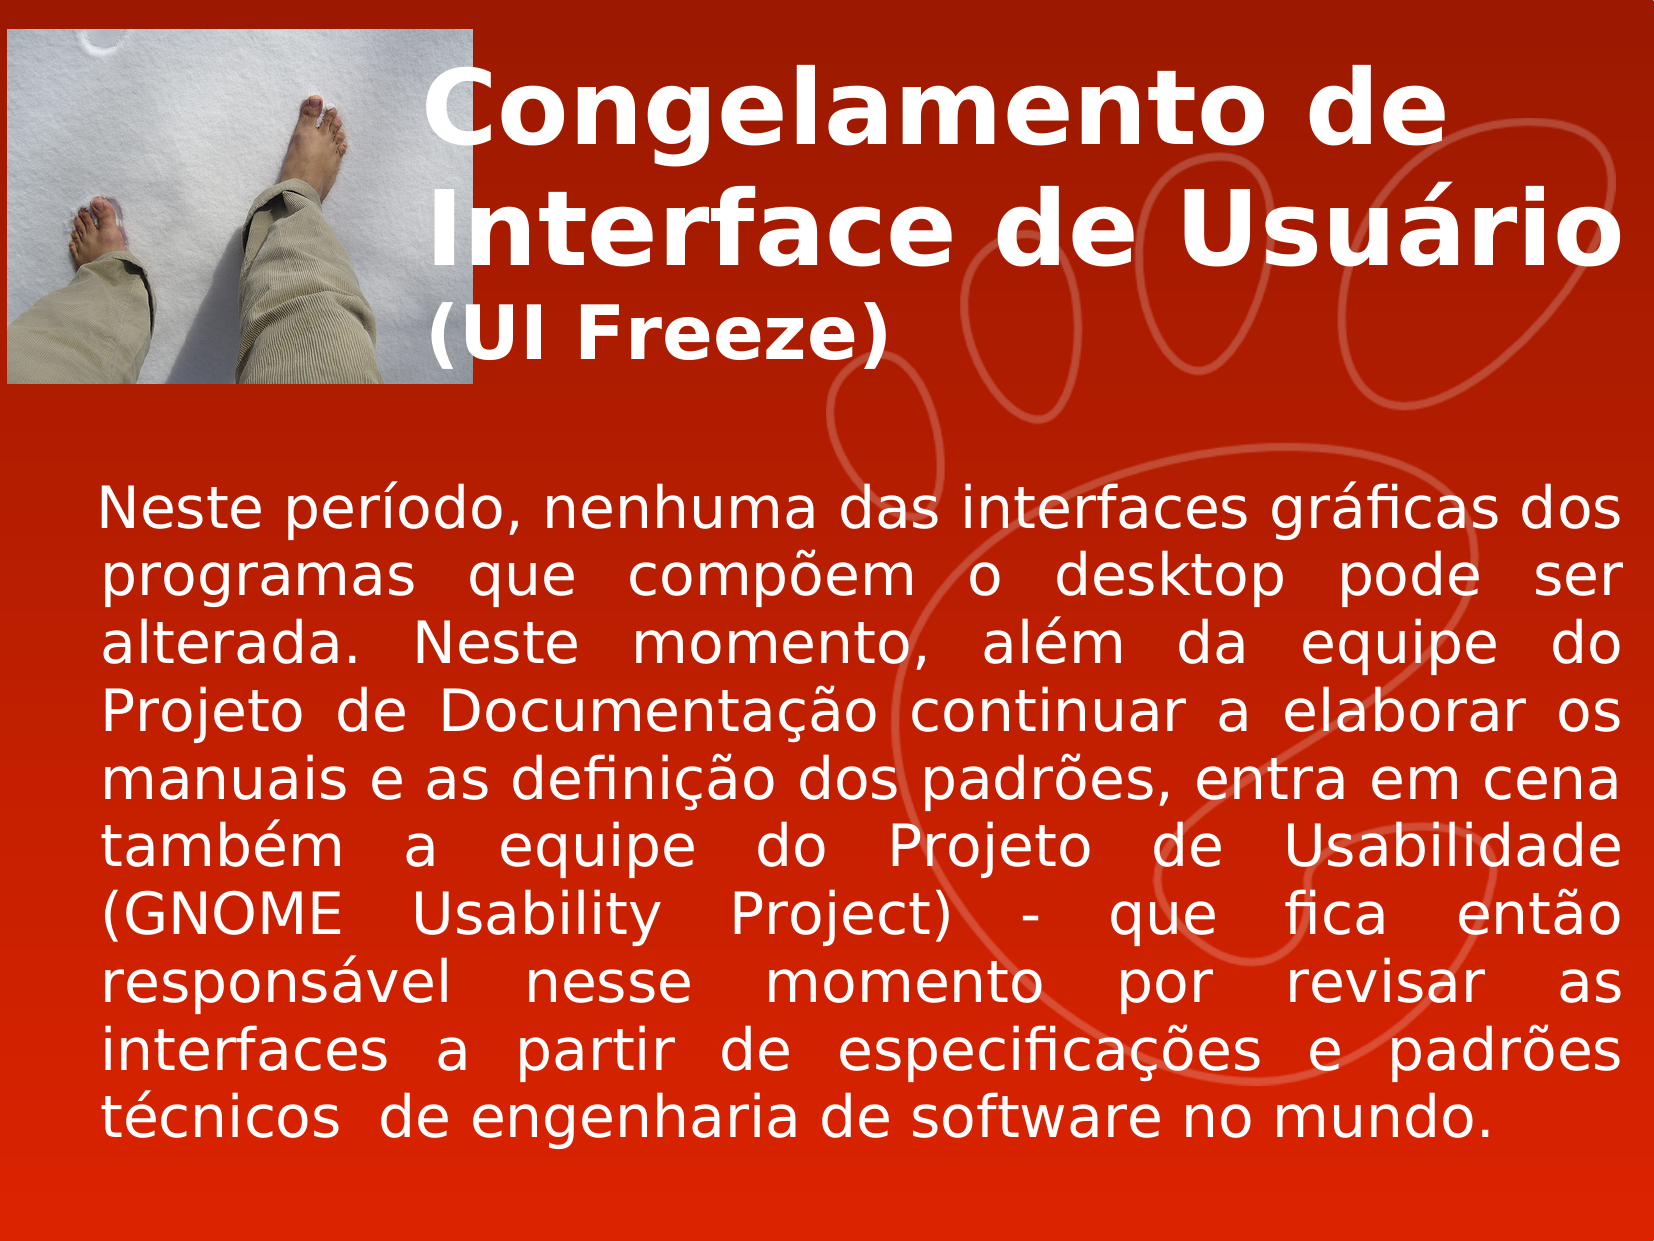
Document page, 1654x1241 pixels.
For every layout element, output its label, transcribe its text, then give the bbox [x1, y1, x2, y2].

list Neste período, nenhuma das interfaces gráficas dos programas que compõem o desktop pode ser alterada. Neste momento, além da equipe do Projeto de Documentação continuar a elaborar os manuais e as definição dos padrões, entra em cena também a equipe do Projeto de Usabilidade (GNOME Usability Project) - que fica então responsável nesse momento por revisar as interfaces a partir de especificações e padrões técnicos de engenharia de software no mundo. [29, 474, 1625, 1152]
title Congelamento de Interface de Usuário (UI Freeze) [354, 0, 1654, 668]
picture [7, 29, 354, 384]
